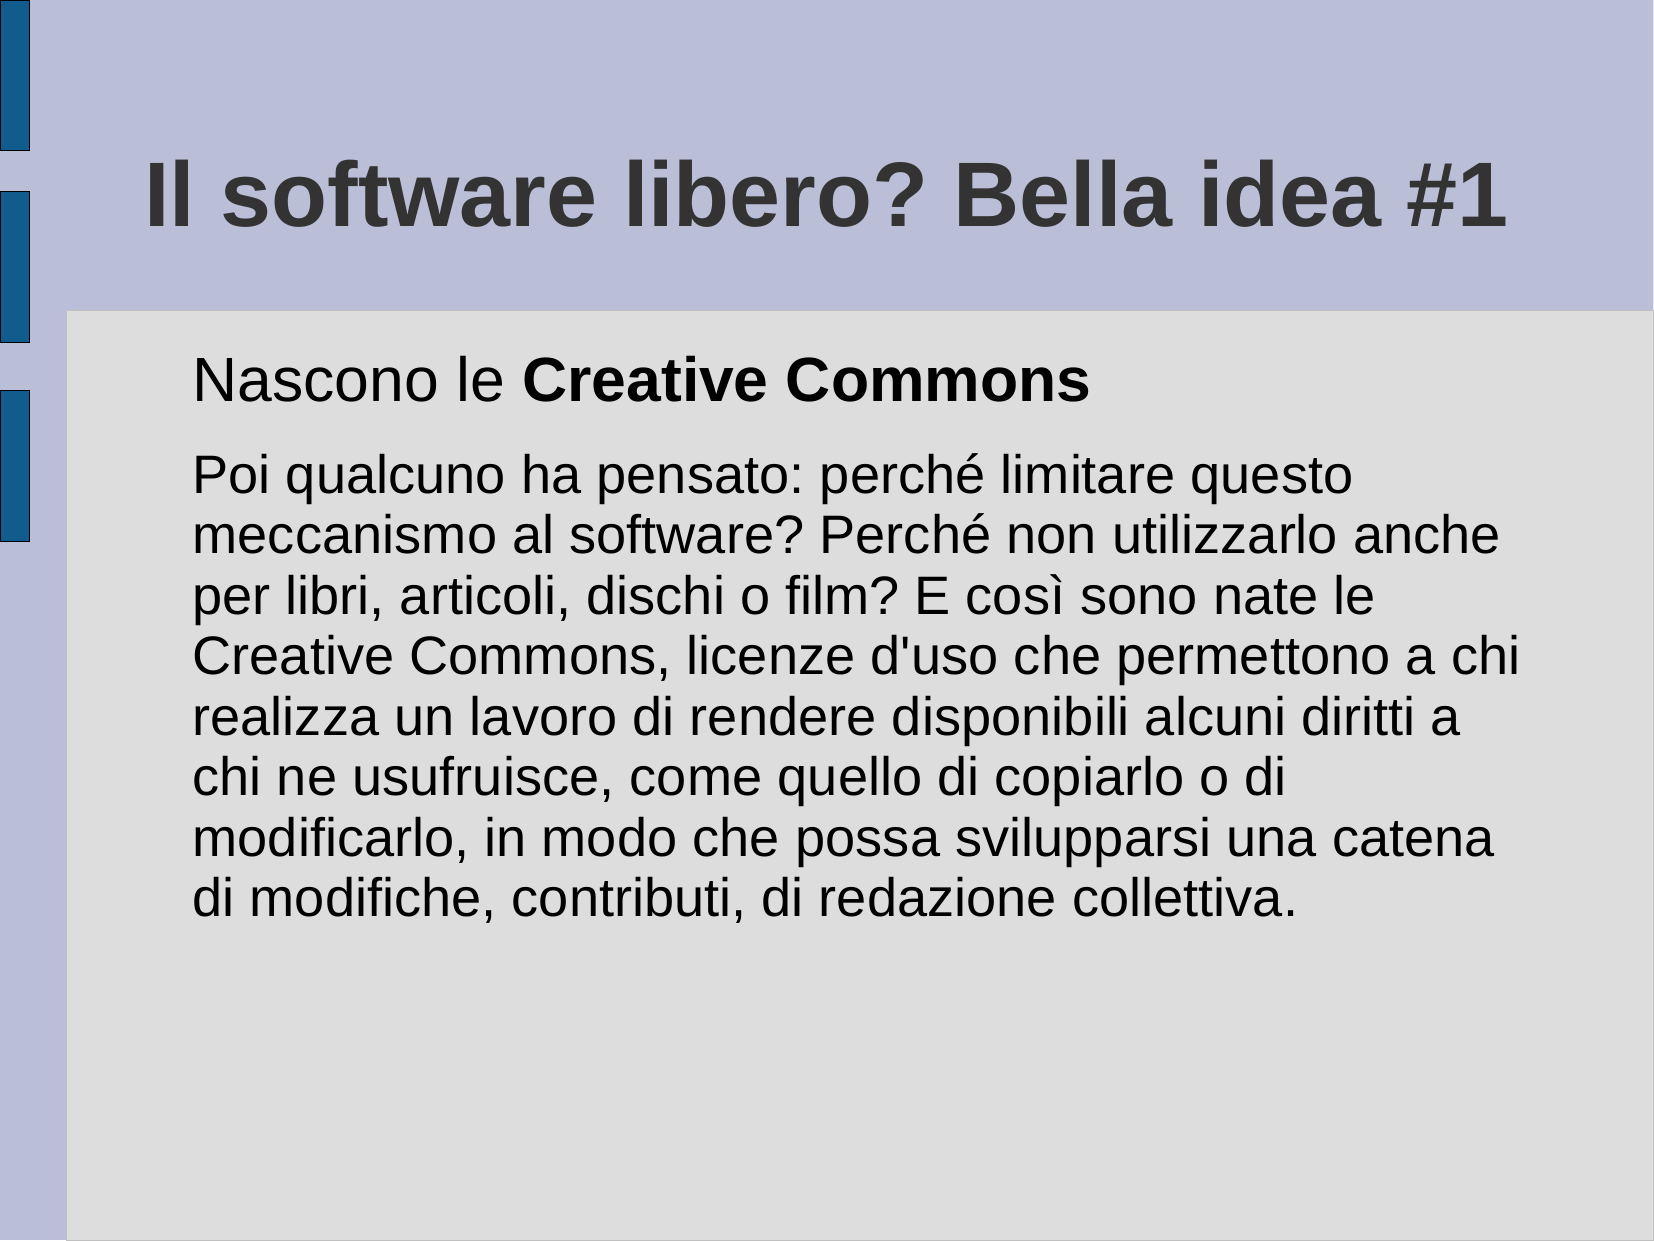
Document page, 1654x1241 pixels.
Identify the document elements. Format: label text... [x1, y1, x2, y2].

list Nascono le Creative Commons Poi qualcuno ha pensato: perché limitare questo meccanismo al software? Perché non utilizzarlo anche per libri, articoli, dischi o film? E così sono nate le Creative Commons, licenze d'uso che permettono a chi realizza un lavoro di rendere disponibili alcuni diritti a chi ne usufruisce, come quello di copiarlo o di modificarlo, in modo che possa svilupparsi una catena di modifiche, contributi, di redazione collettiva. [121, 344, 1534, 1164]
title Il software libero? Bella idea #1 [121, 91, 1534, 299]
